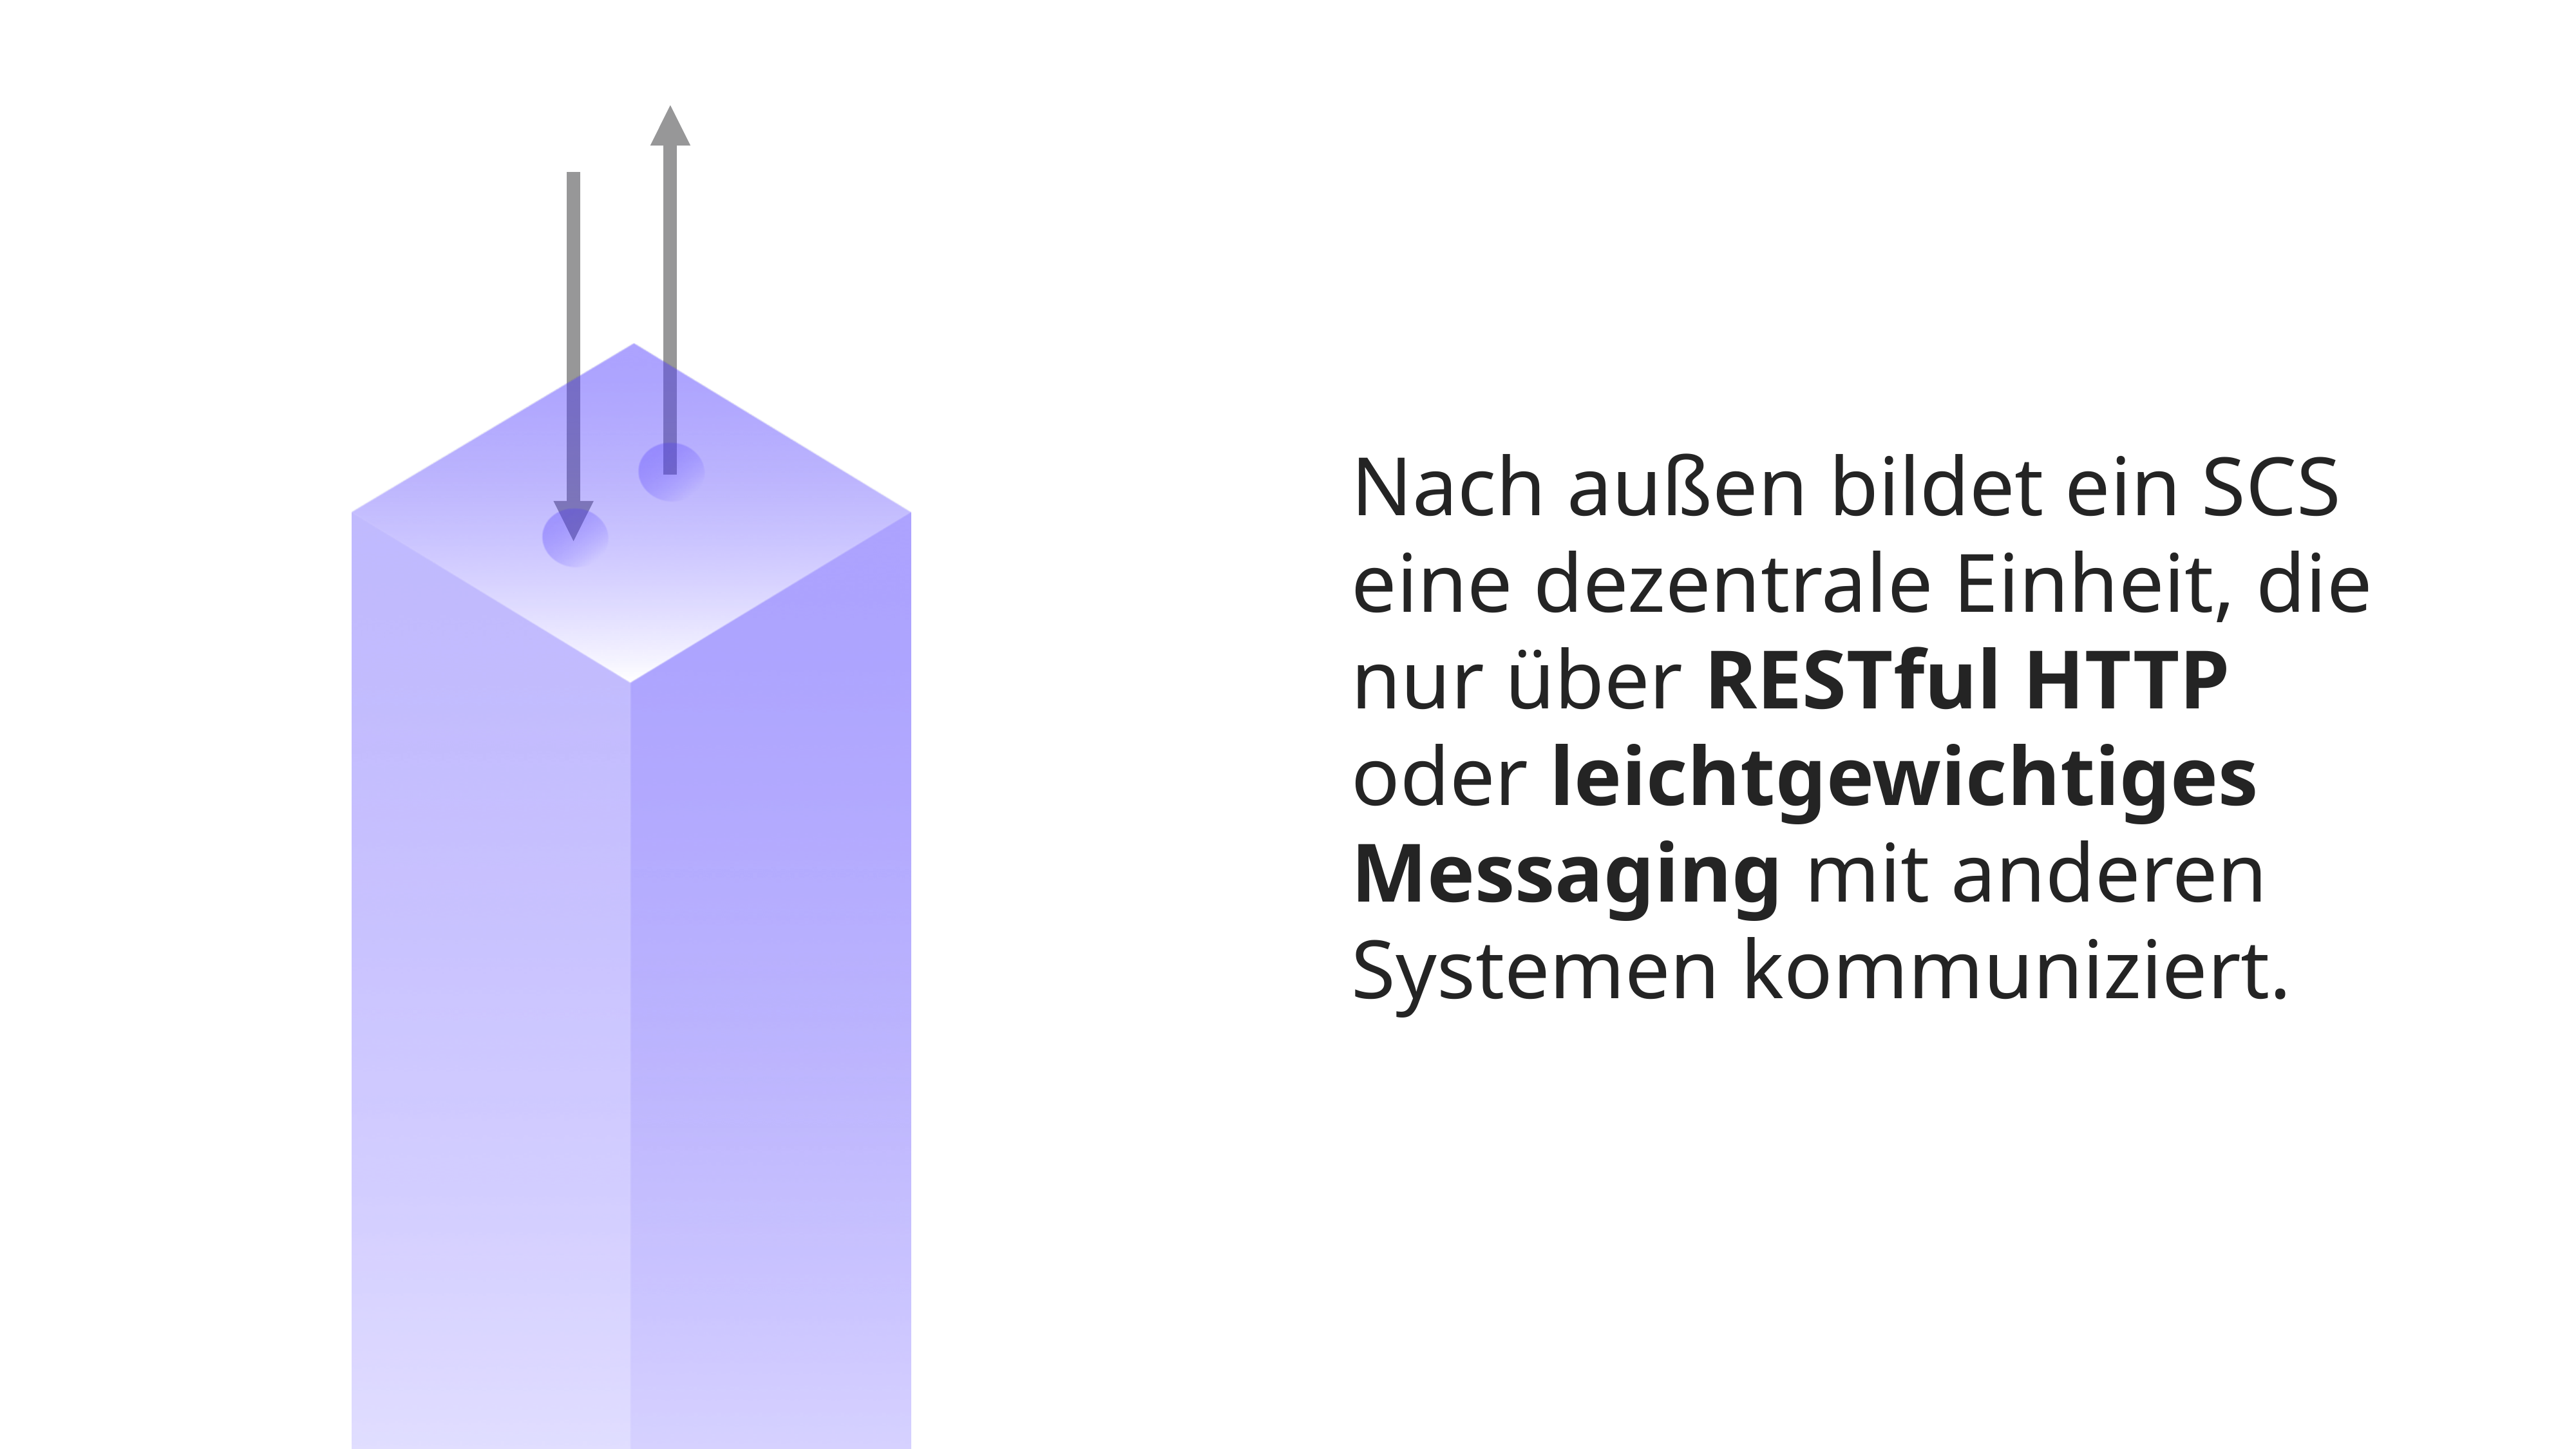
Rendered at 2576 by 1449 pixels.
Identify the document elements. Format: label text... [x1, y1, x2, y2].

picture [352, 343, 911, 1449]
list Nach außen bildet ein SCS eine dezentrale Einheit, die nur über RESTful HTTP oder leichtgewichtiges Messaging mit anderen Systemen kommuniziert. [1351, 127, 2423, 1322]
